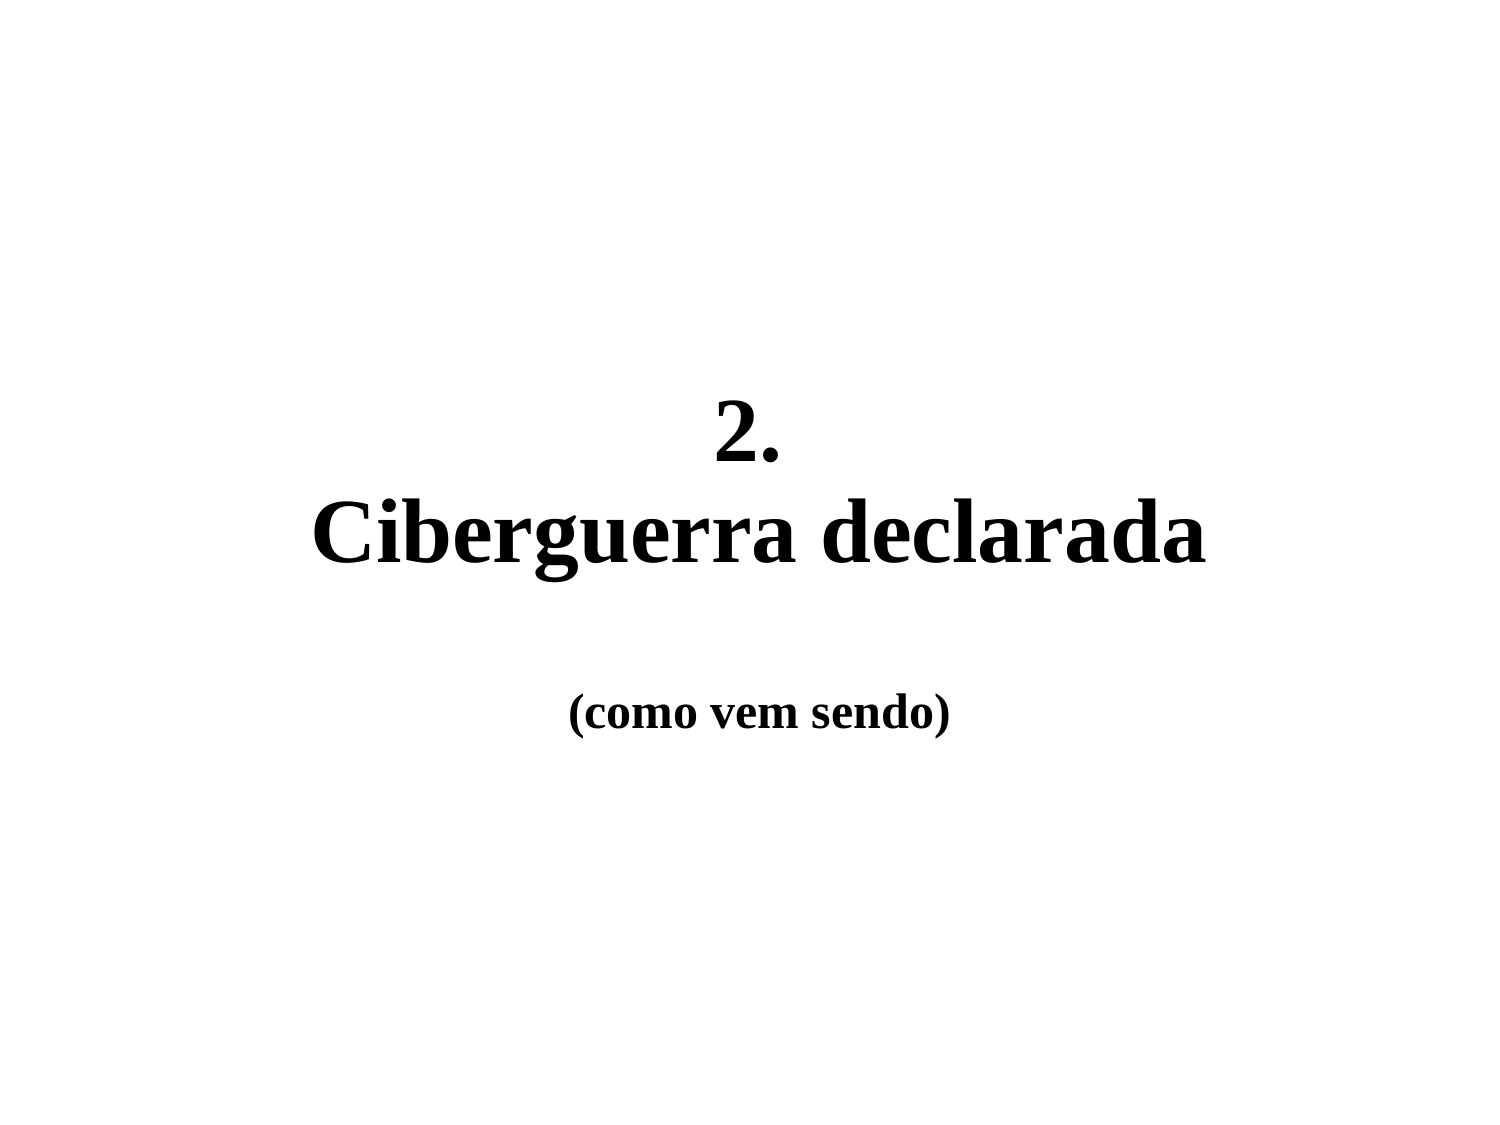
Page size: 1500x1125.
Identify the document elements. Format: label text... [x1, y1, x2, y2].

title 2. Ciberguerra declarada (como vem sendo) [95, 372, 1424, 748]
